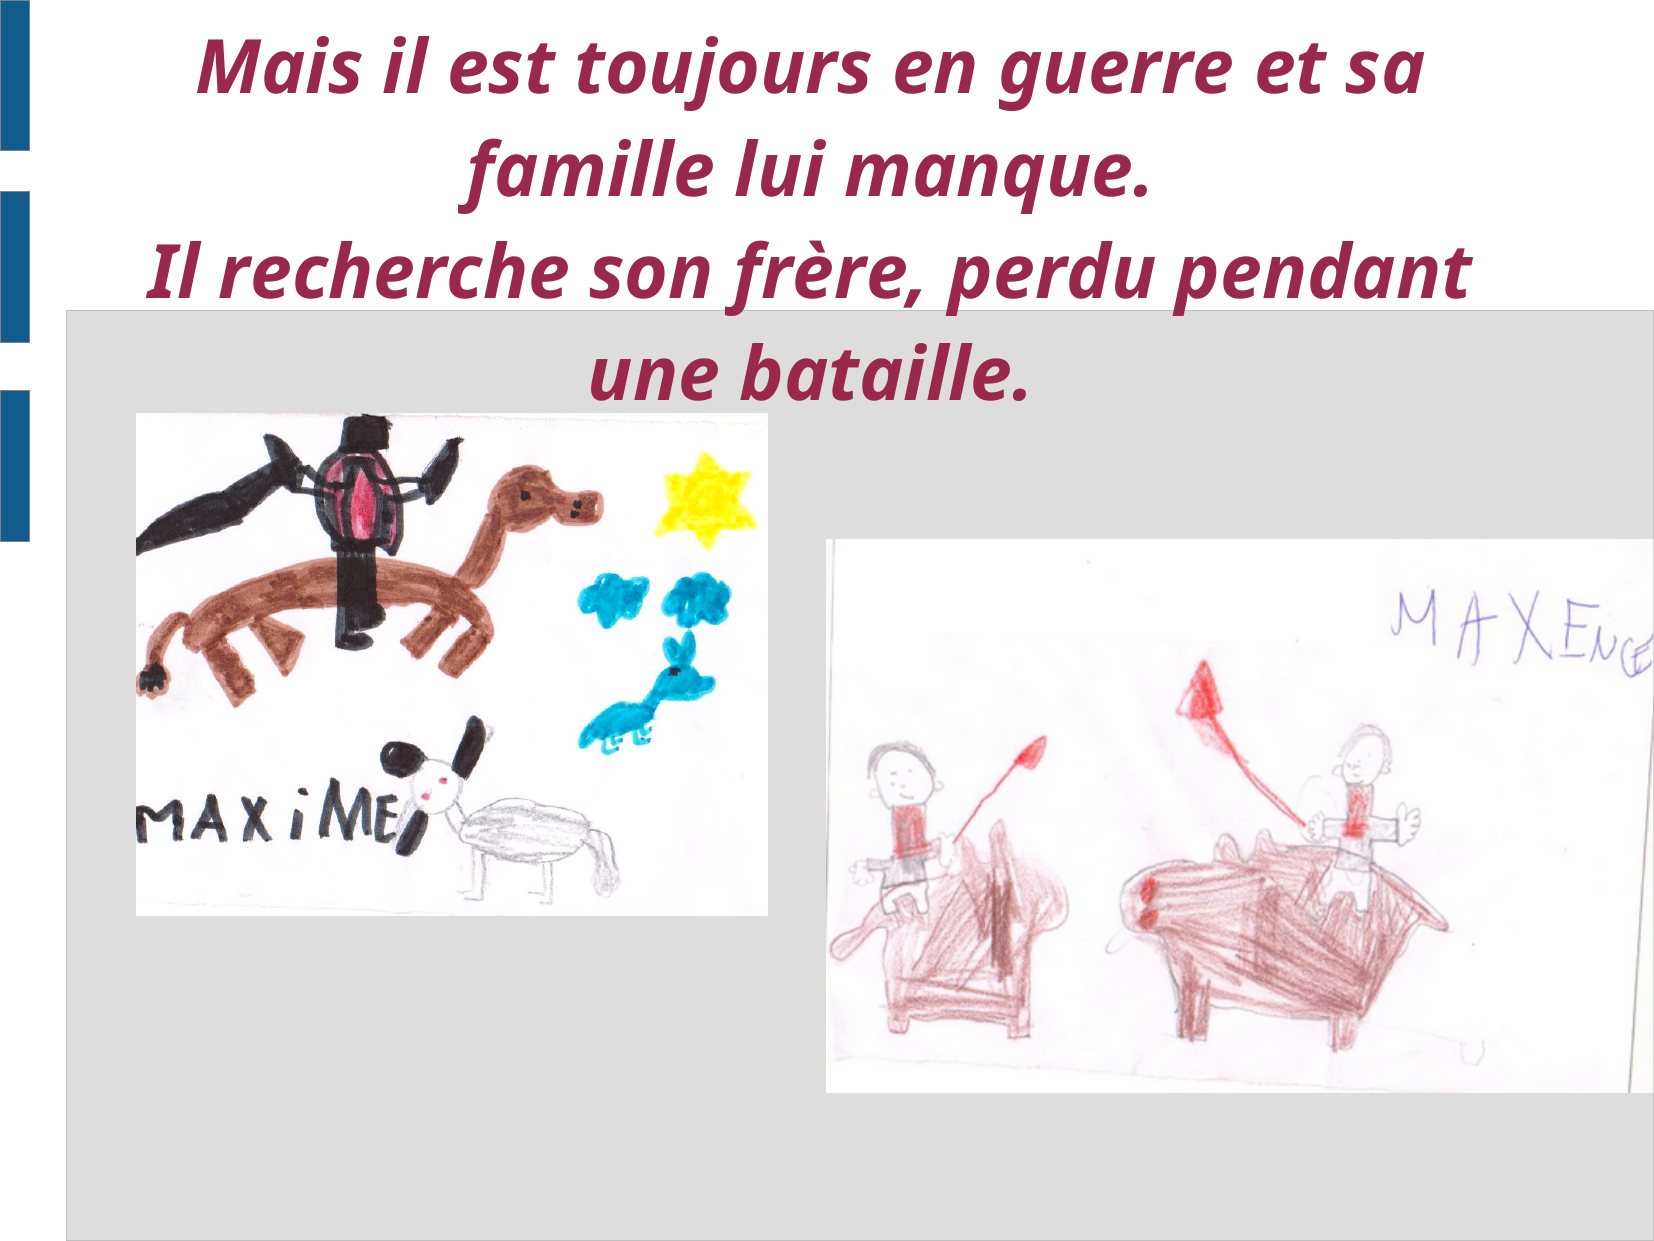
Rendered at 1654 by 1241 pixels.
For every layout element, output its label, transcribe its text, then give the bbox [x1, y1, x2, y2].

picture [826, 539, 1654, 1093]
title Mais il est toujours en guerre et sa famille lui manque. Il recherche son frère, perdu pendant une bataille. [88, 43, 1534, 393]
picture [136, 413, 768, 916]
